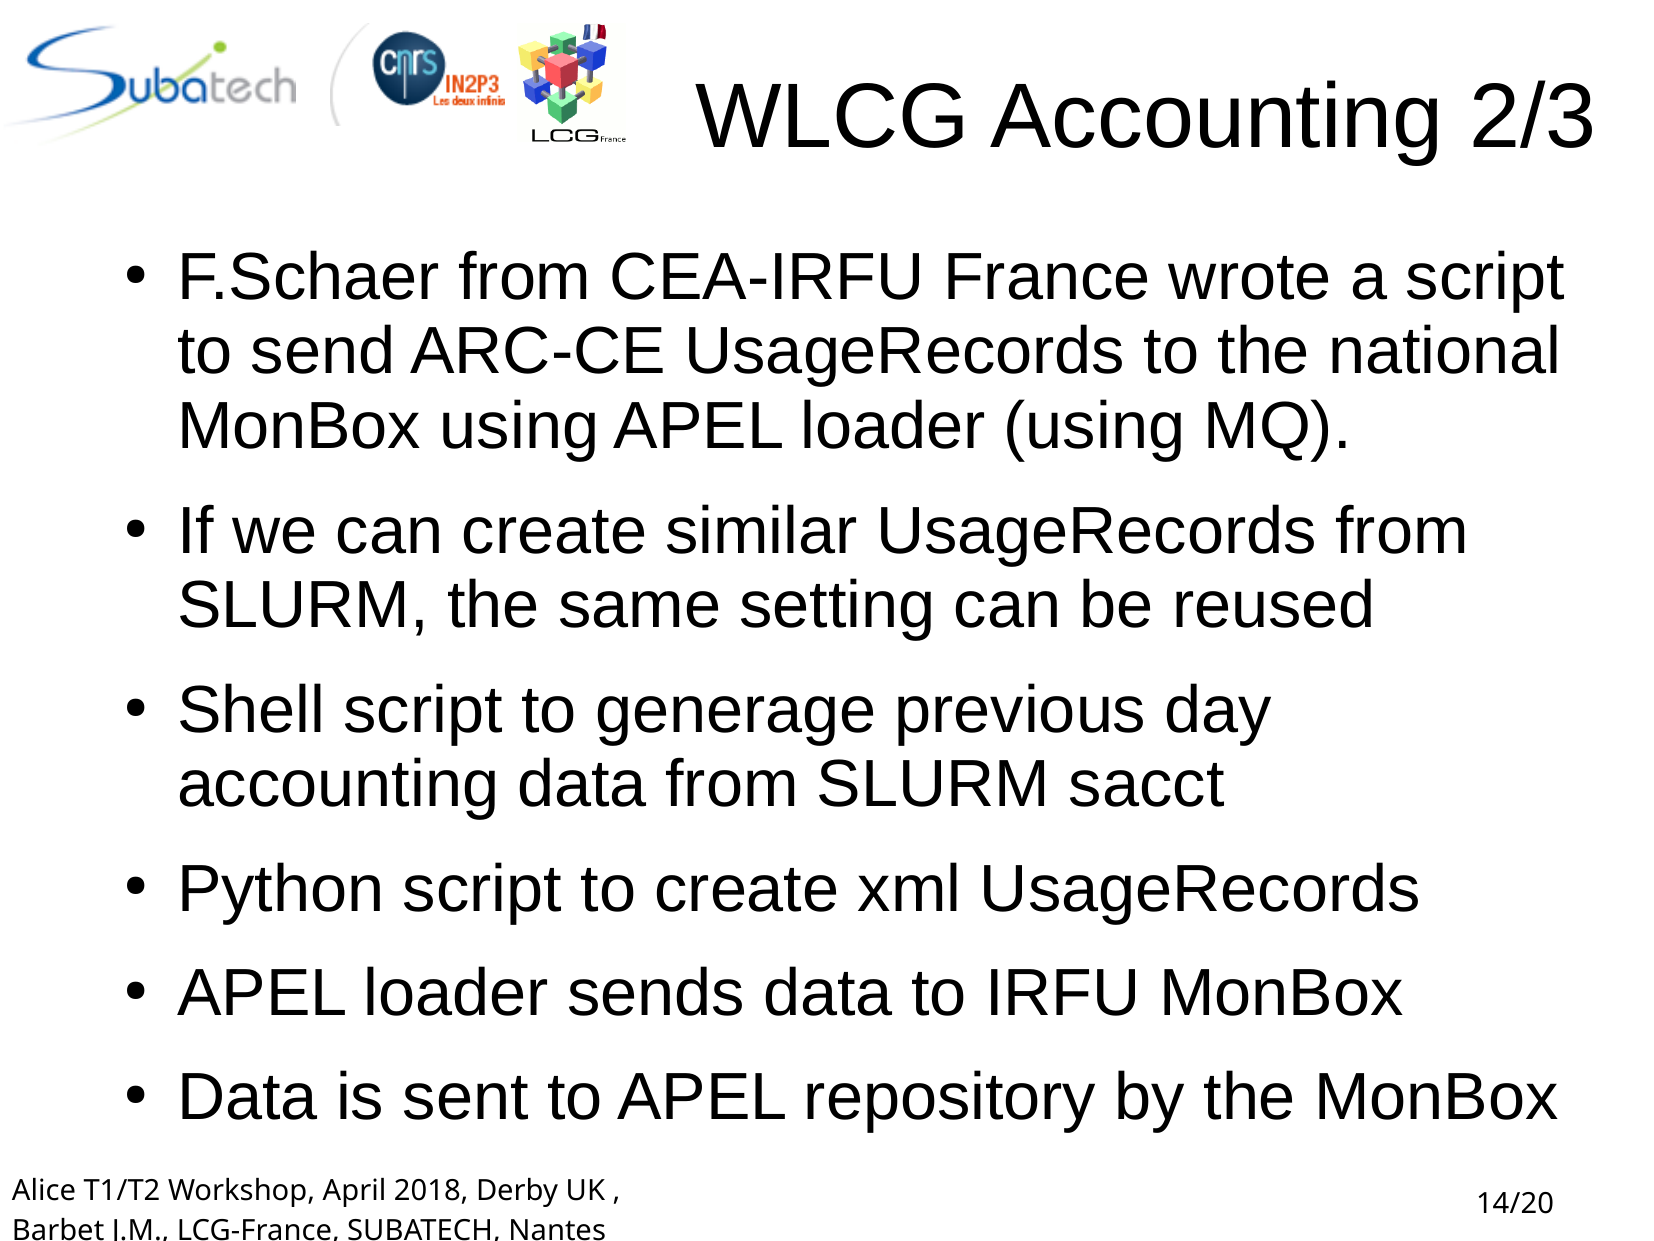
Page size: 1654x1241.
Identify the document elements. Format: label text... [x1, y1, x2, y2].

title WLCG Accounting 2/3 [637, 12, 1654, 220]
picture [330, 23, 505, 126]
list F.Schaer from CEA-IRFU France wrote a script to send ARC-CE UsageRecords to the national MonBox using APEL loader (using MQ). If we can create similar UsageRecords from SLURM, the same setting can be reused Shell script to generage previous day accounting data from SLURM sacct Python script to create xml UsageRecords APEL loader sends data to IRFU MonBox Data is sent to APEL repository by the MonBox [106, 238, 1595, 1134]
picture [3, 10, 296, 150]
picture [517, 23, 626, 142]
